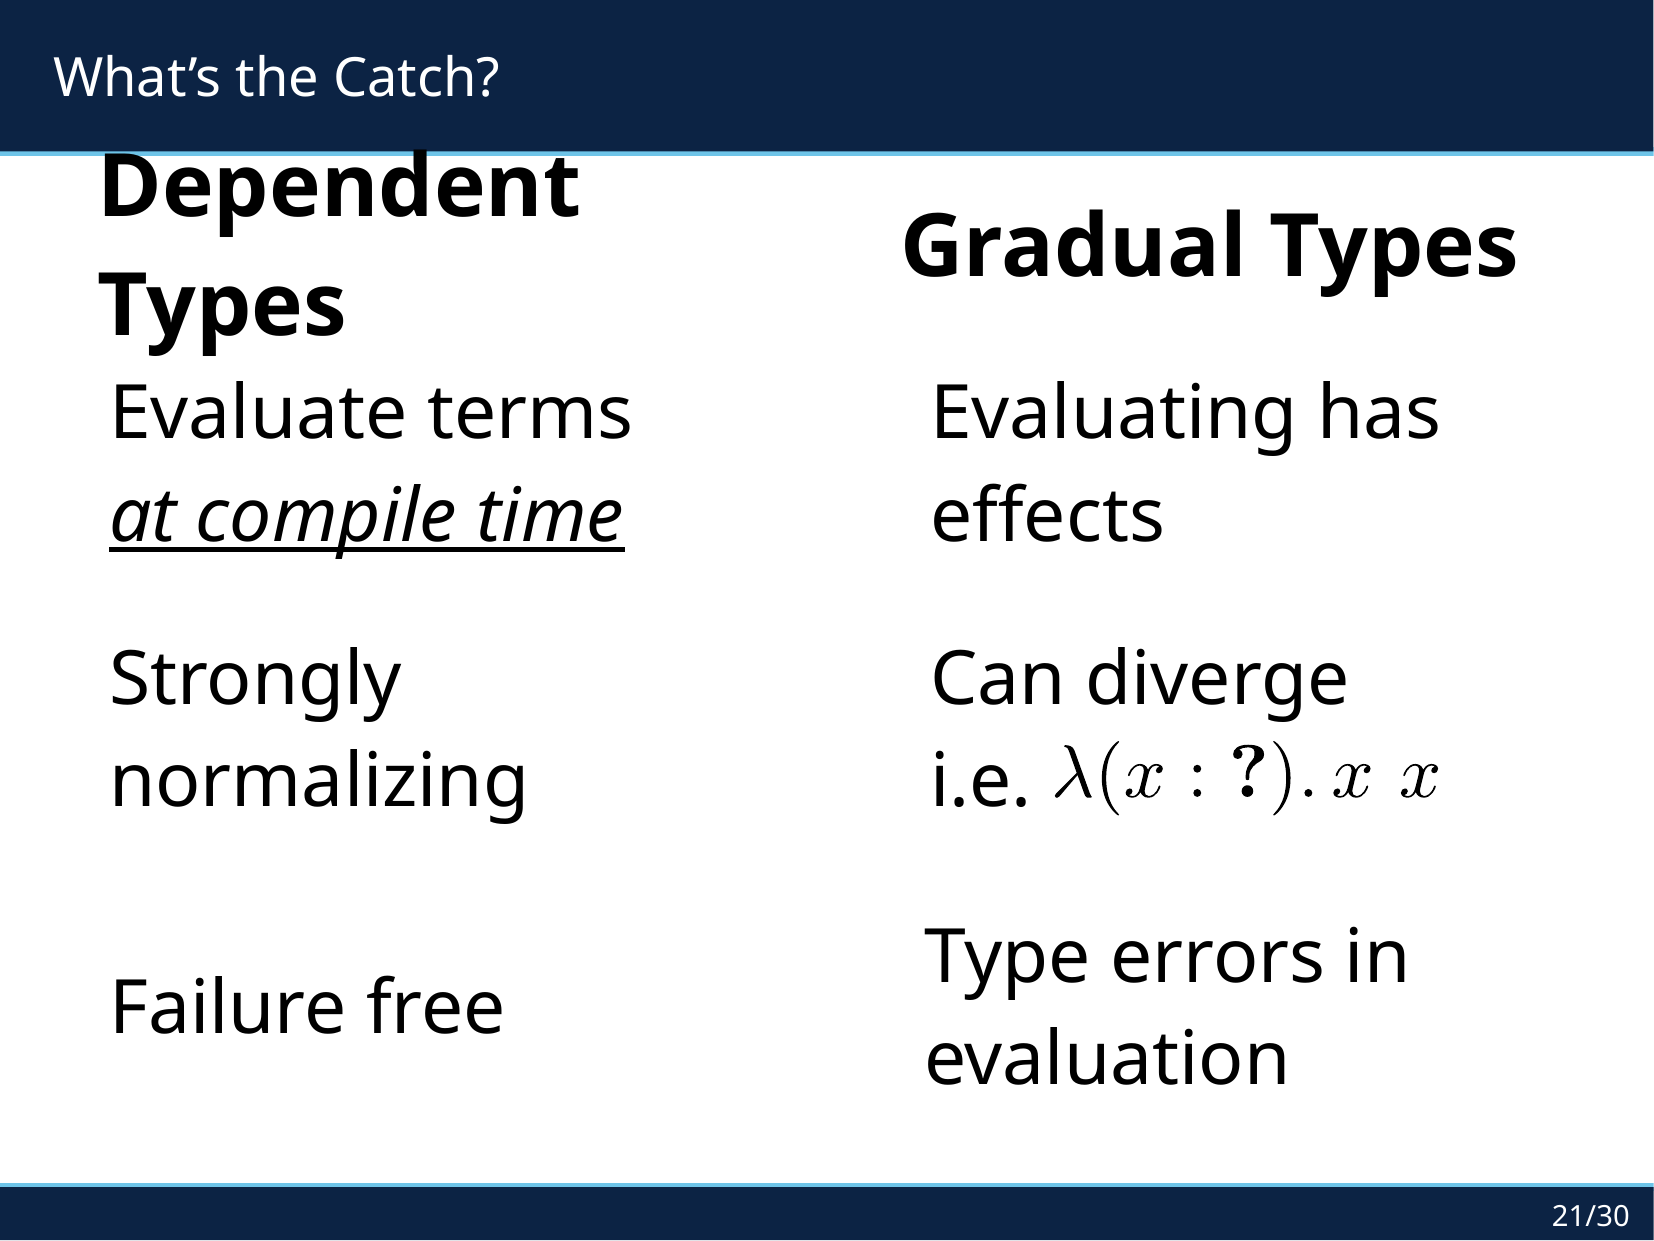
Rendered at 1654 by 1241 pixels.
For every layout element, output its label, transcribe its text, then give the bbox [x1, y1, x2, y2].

text_box Evaluate terms at compile time [94, 362, 709, 559]
text_box Gradual Types [885, 174, 1619, 310]
text_box Can diverge i.e. [915, 628, 1530, 825]
text_box Evaluating has effects [915, 362, 1530, 559]
text_box Dependent Types [82, 174, 815, 310]
text_box Failure free [94, 951, 709, 1057]
text_box Strongly normalizing [94, 628, 709, 825]
title What’s the Catch? [0, 0, 1654, 152]
picture [1048, 738, 1441, 819]
text_box Type errors in evaluation [909, 906, 1524, 1102]
